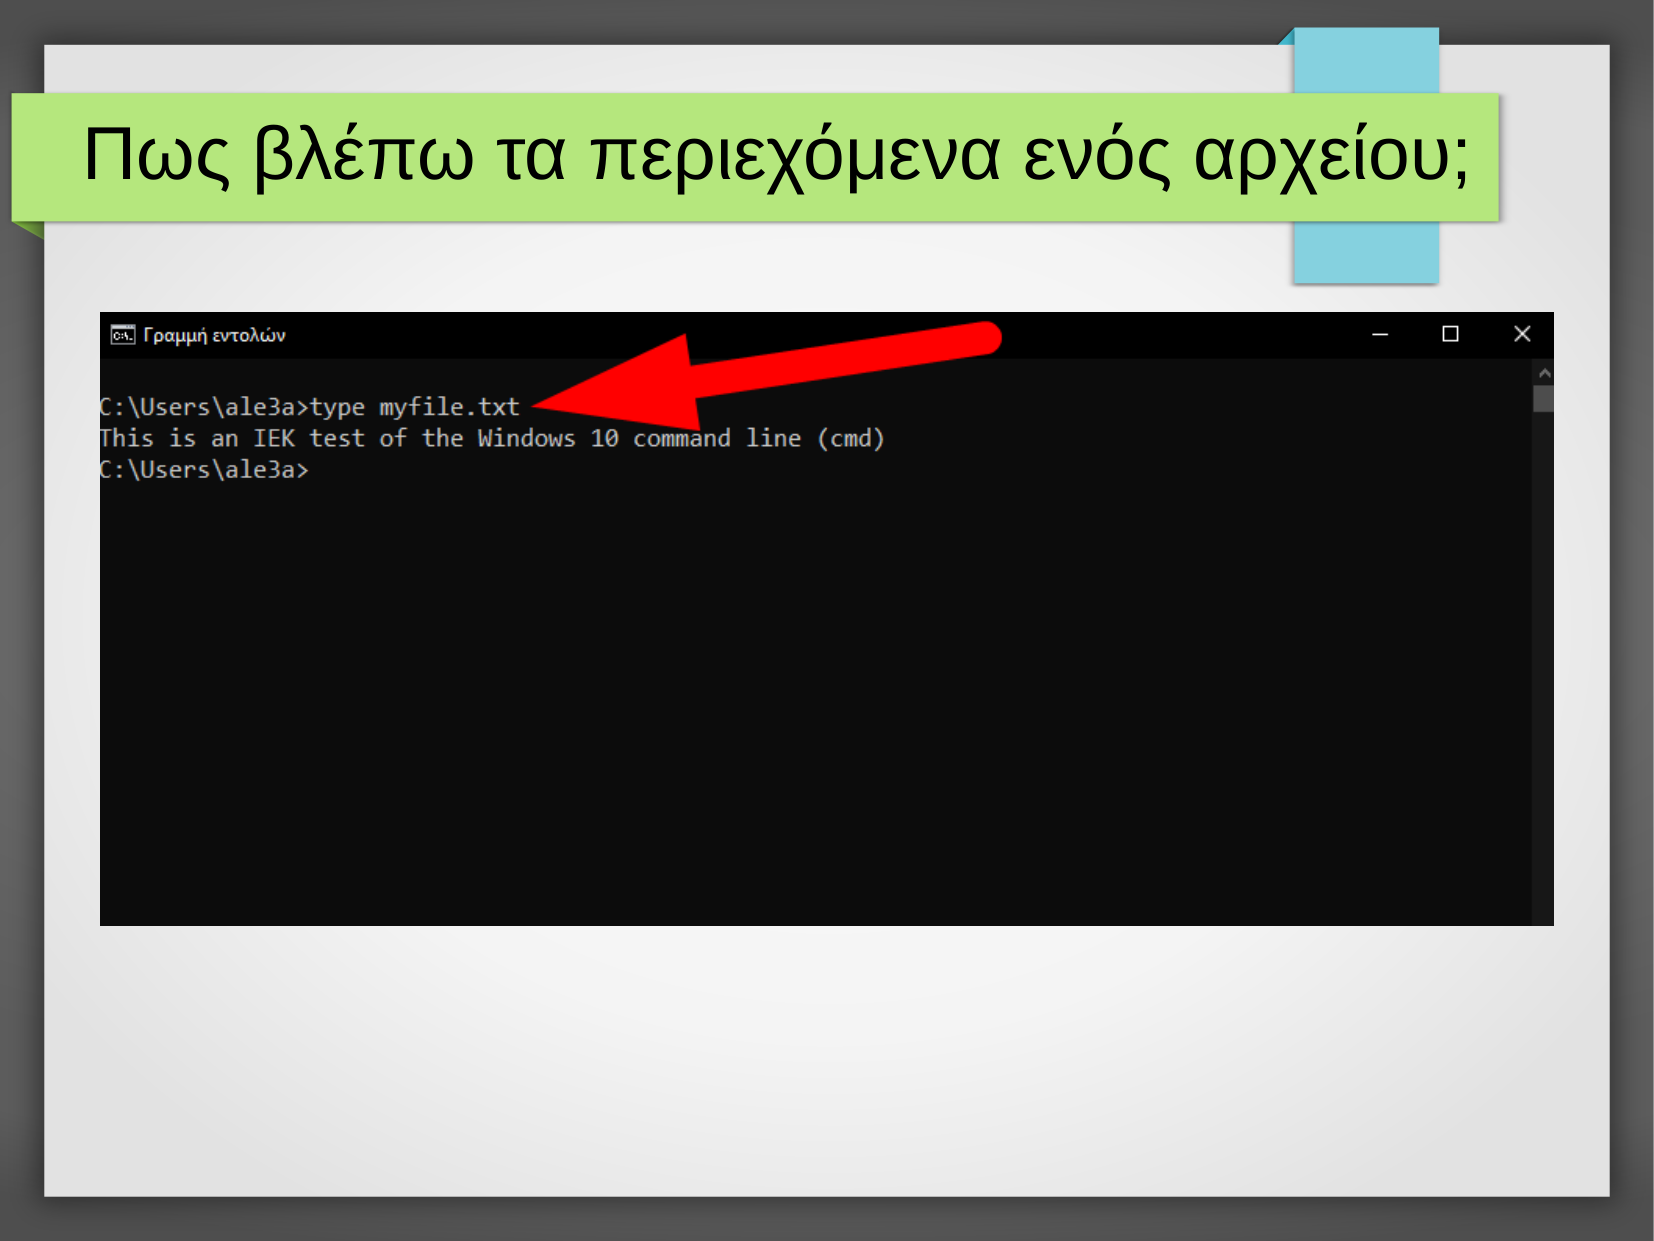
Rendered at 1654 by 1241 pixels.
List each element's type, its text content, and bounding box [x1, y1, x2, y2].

picture [0, 0, 1654, 1241]
title Πως βλέπω τα περιεχόμενα ενός αρχείου; [82, 69, 1501, 238]
